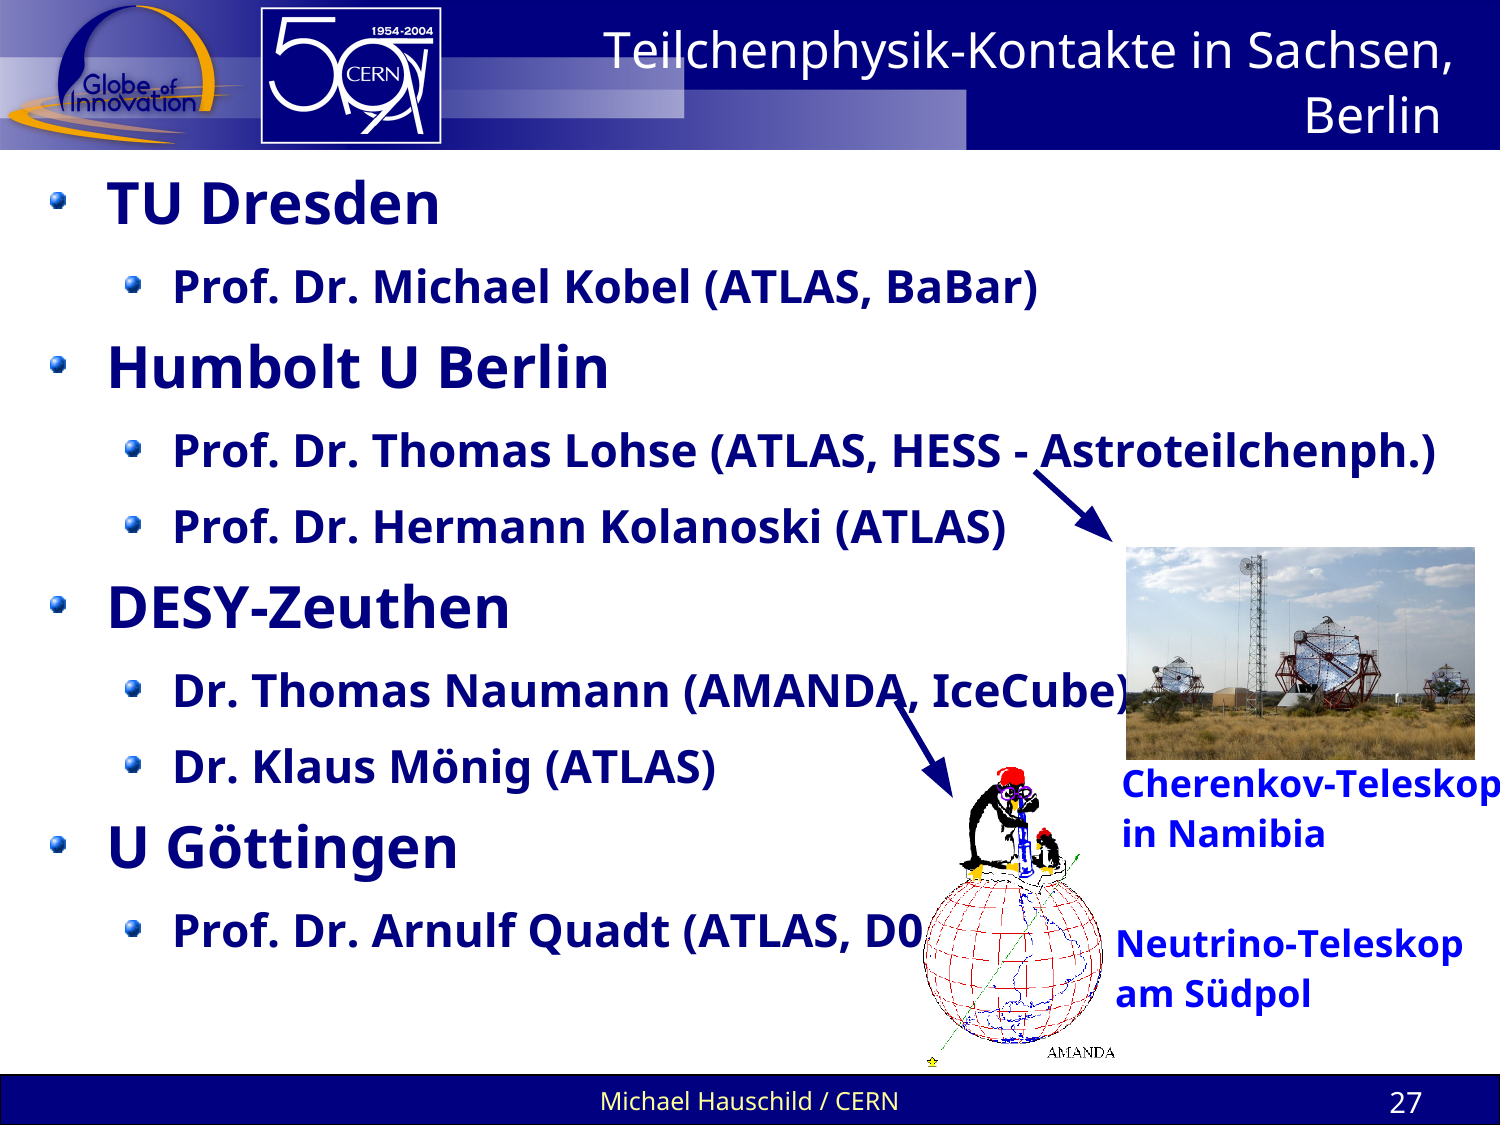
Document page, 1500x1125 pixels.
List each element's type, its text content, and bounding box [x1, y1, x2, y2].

picture [1126, 547, 1475, 757]
text_box Cherenkov-Teleskop in Namibia [1121, 757, 1490, 850]
title Teilchenphysik-Kontakte in Sachsen, Berlin [467, 37, 1456, 126]
picture [923, 766, 1115, 1067]
text_box Neutrino-Teleskop am Südpol [1115, 917, 1445, 1009]
picture [0, 0, 1500, 150]
list TU Dresden Prof. Dr. Michael Kobel (ATLAS, BaBar) Humbolt U Berlin Prof. Dr. Thomas Lohse (ATLAS, HESS - Astroteilchenph.) Prof. Dr. Hermann Kolanoski (ATLAS) DESY-Zeuthen Dr. Thomas Naumann (AMANDA, IceCube) Dr. Klaus Mönig (ATLAS) U Göttingen Prof. Dr. Arnulf Quadt (ATLAS, D0) [50, 163, 1438, 1014]
